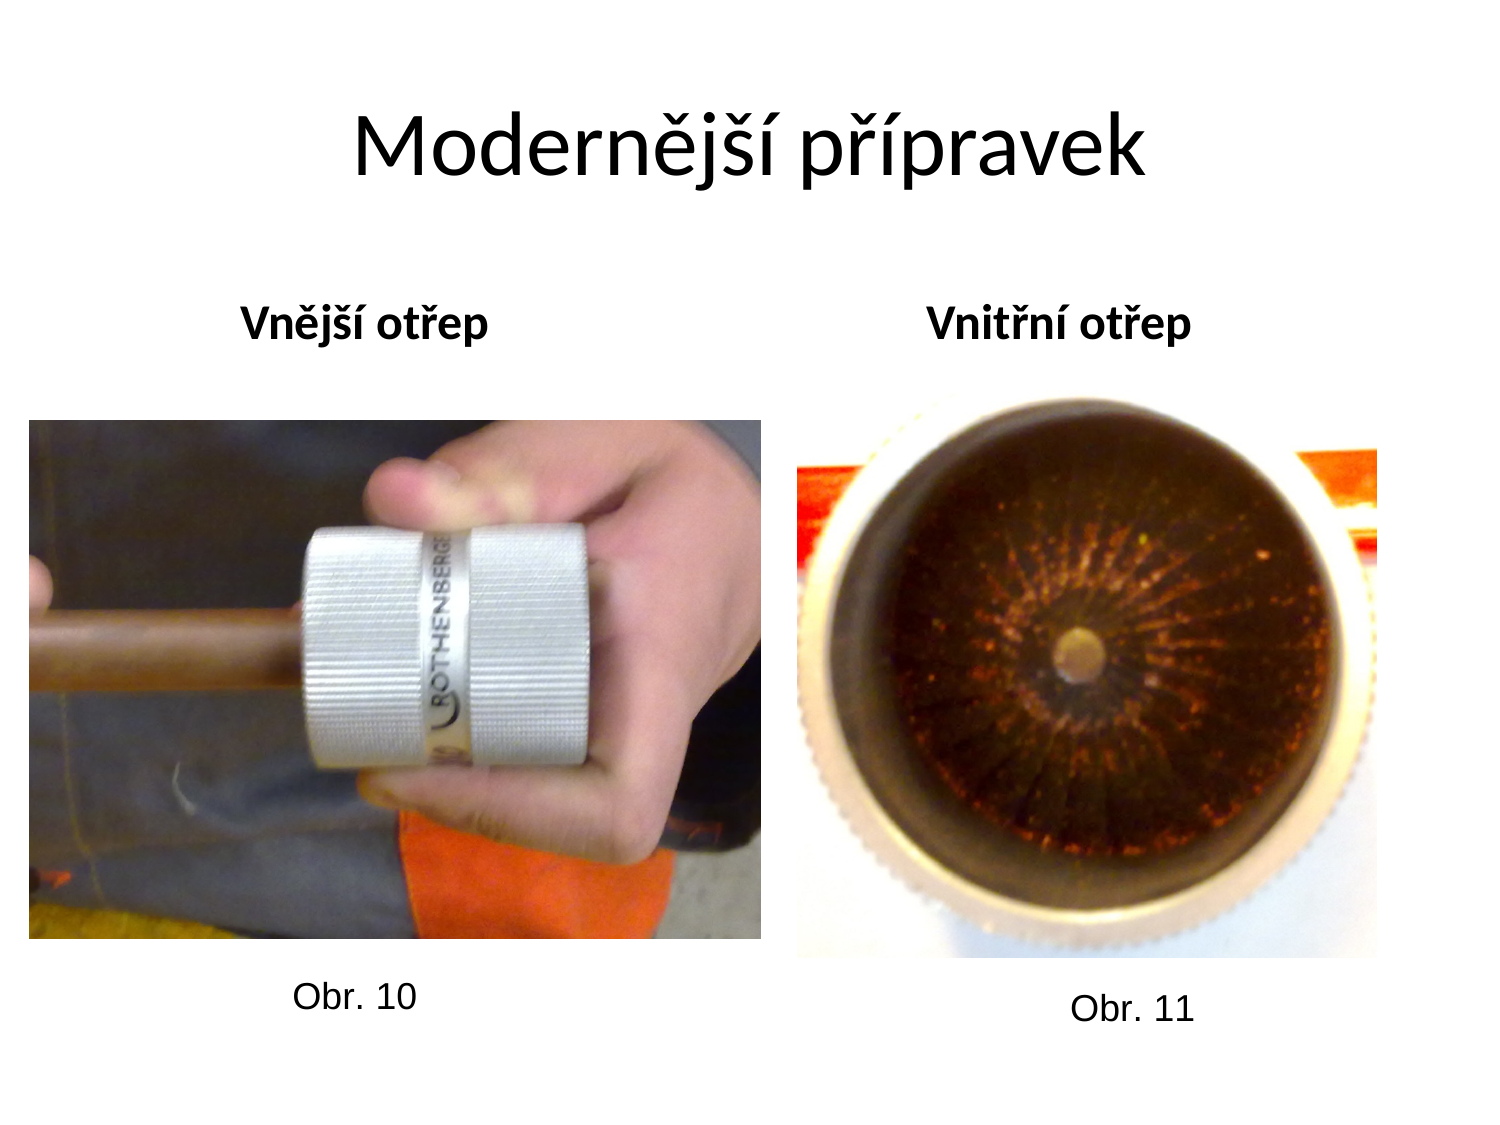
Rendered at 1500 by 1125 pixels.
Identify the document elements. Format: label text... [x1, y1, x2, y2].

list Vnější otřep [74, 251, 738, 357]
list Vnitřní otřep [761, 251, 1425, 357]
title Modernější přípravek [75, 45, 1426, 233]
text_box Obr. 11 [1055, 976, 1211, 1037]
text_box [797, 390, 1377, 958]
text_box Obr. 10 [277, 964, 433, 1025]
text_box [29, 420, 761, 940]
